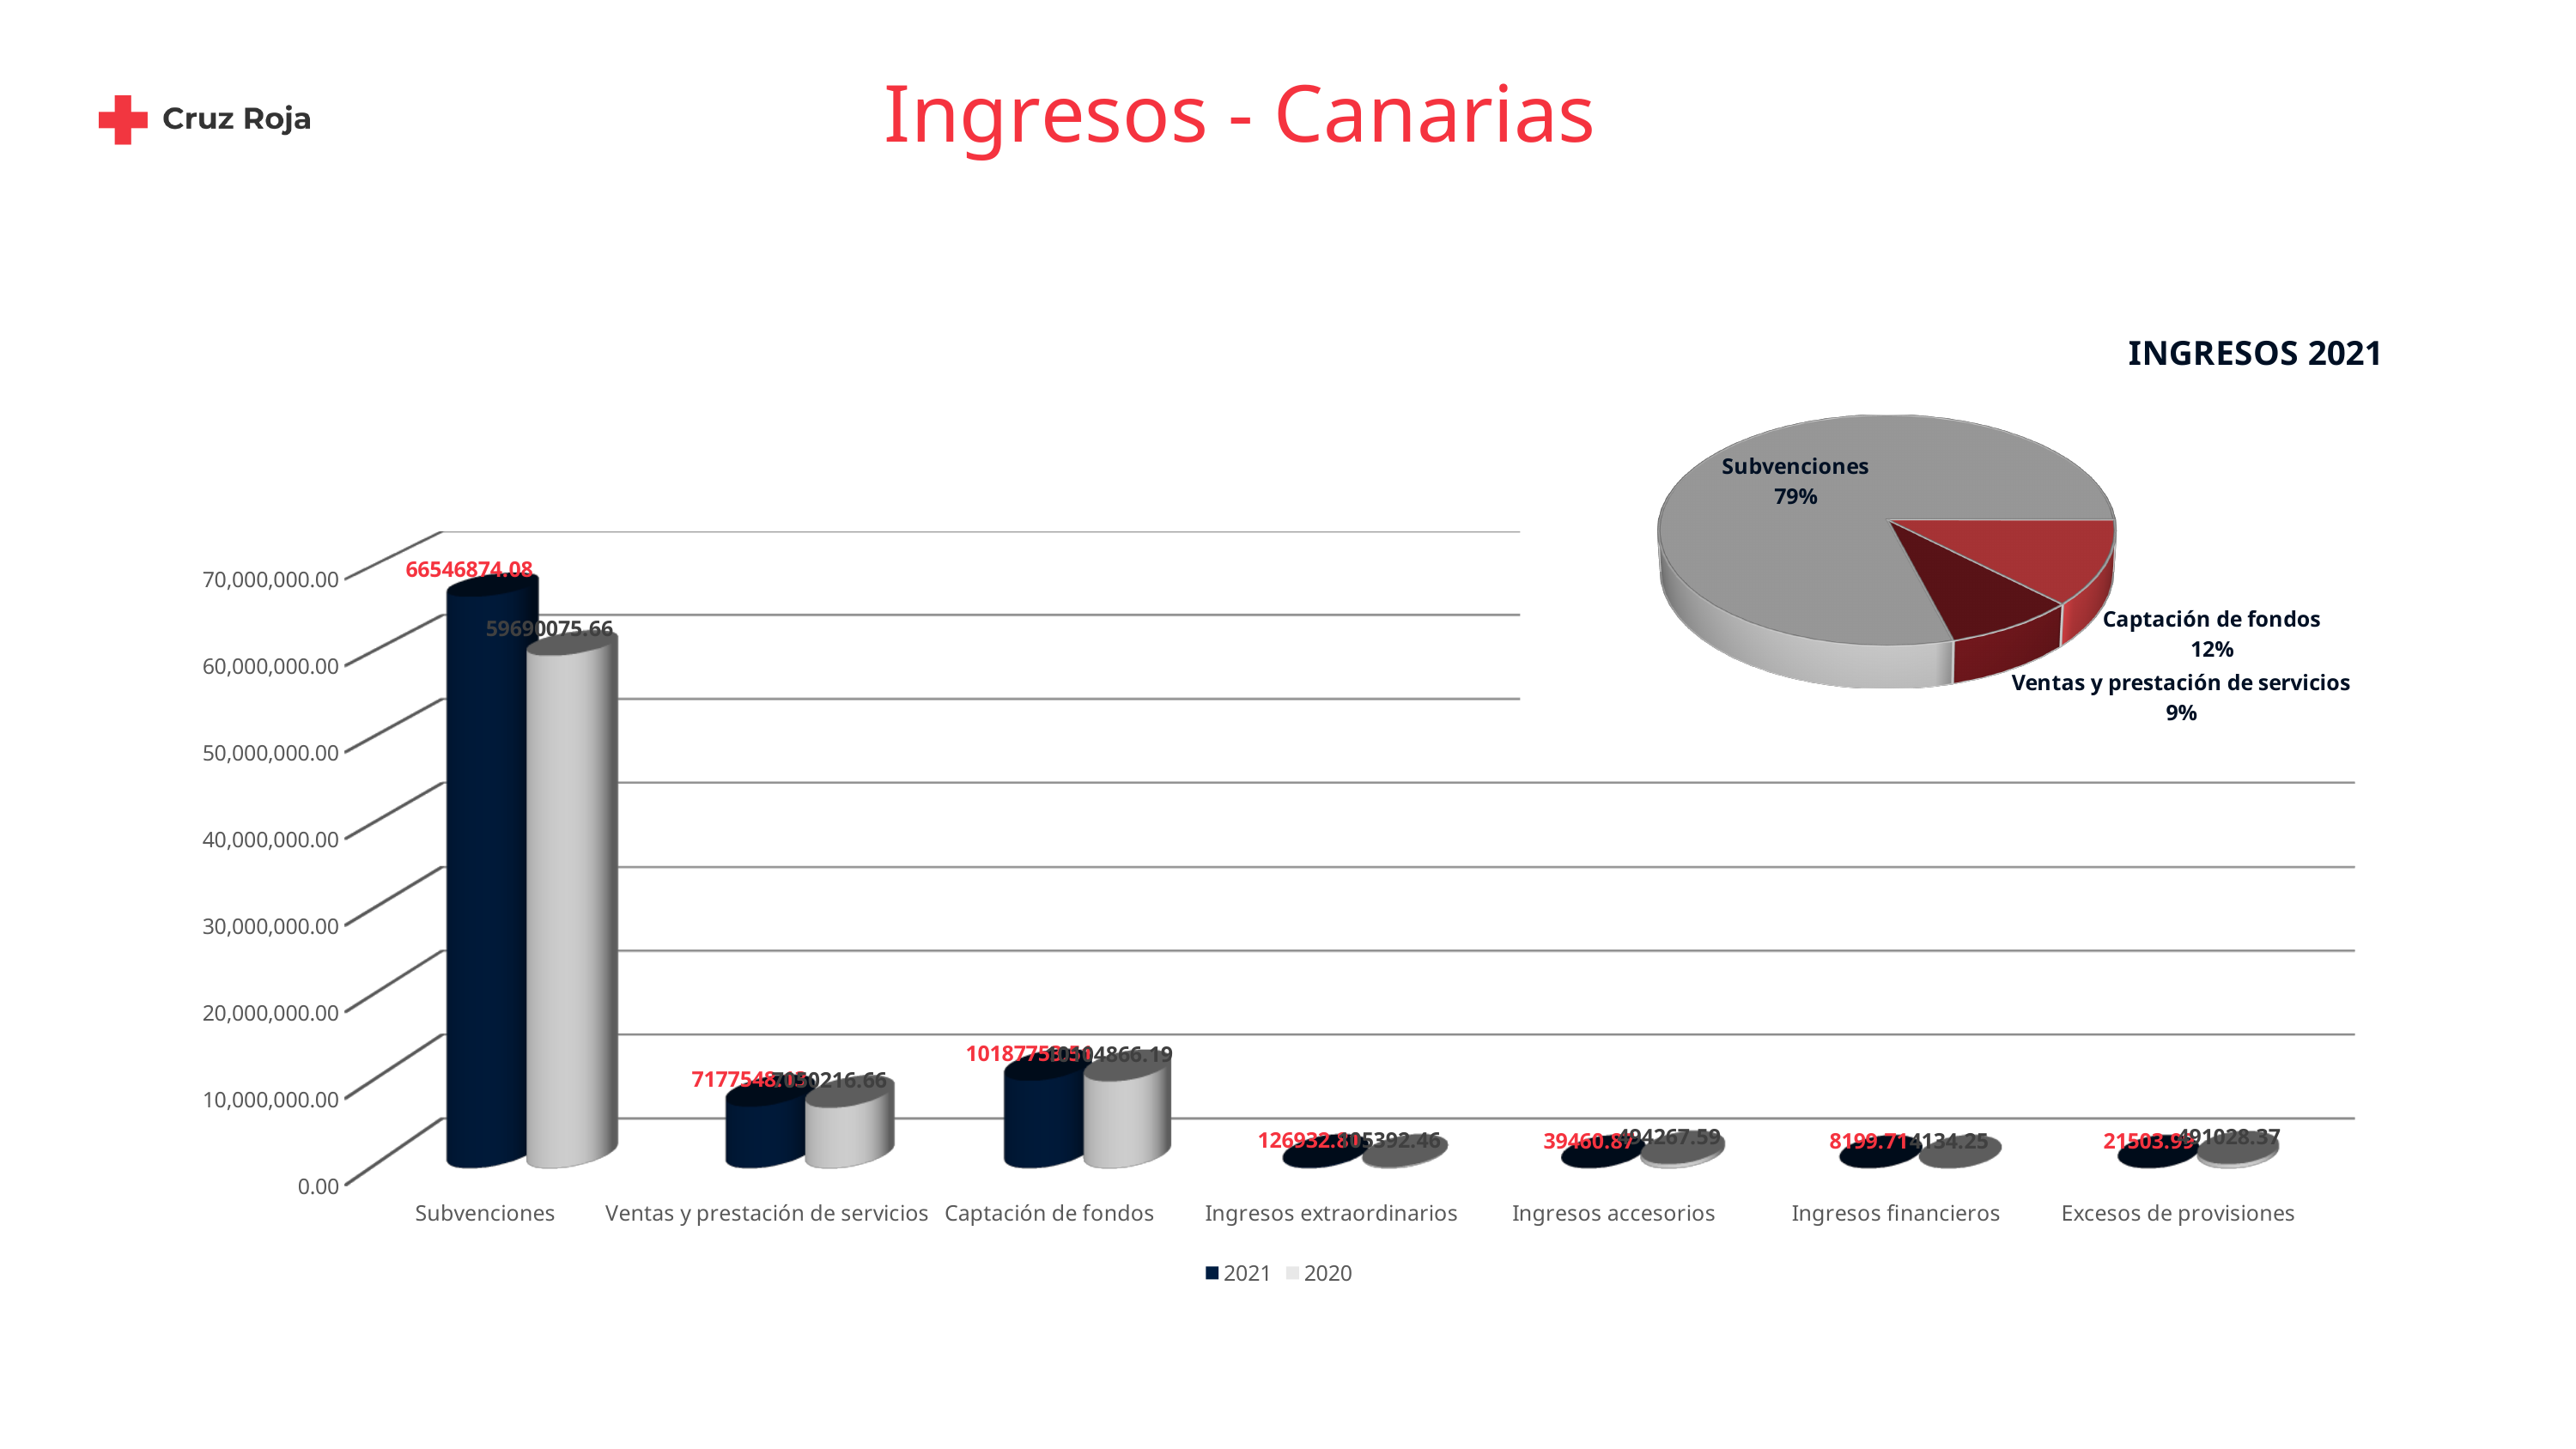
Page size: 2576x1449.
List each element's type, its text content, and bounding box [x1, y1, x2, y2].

text_box Ingresos - Canarias [871, 75, 2501, 165]
chart [109, 280, 2450, 1294]
